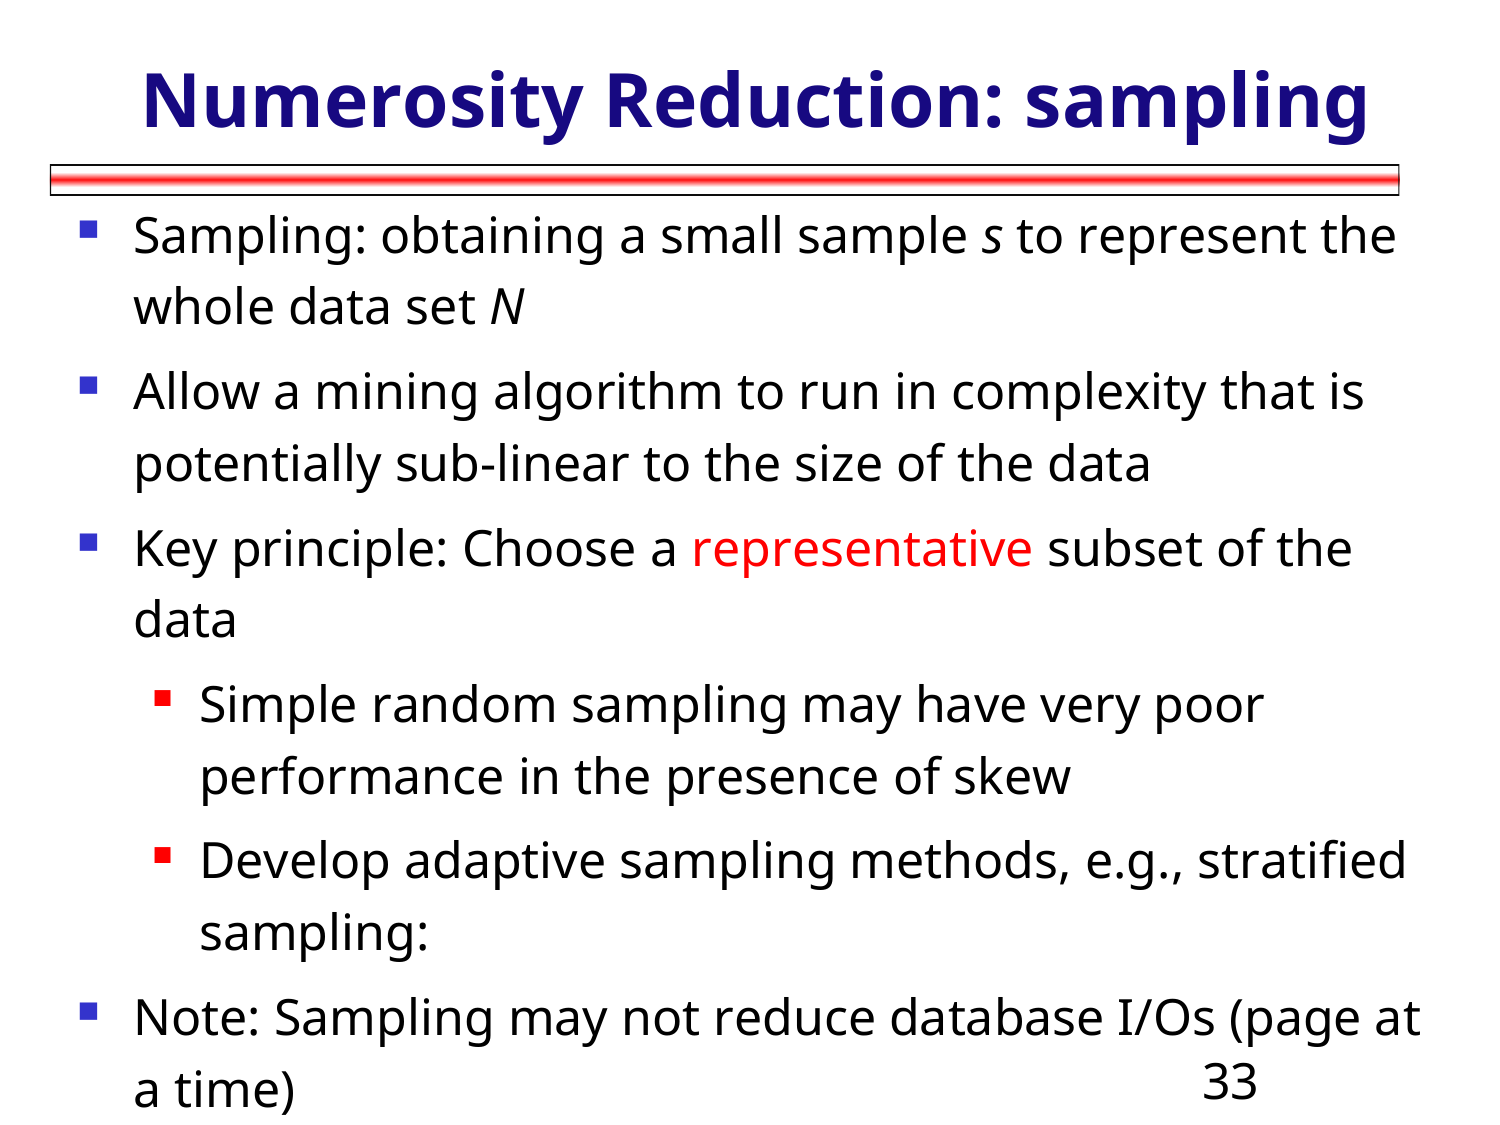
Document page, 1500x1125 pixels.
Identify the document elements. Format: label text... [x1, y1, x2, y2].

title Numerosity Reduction: sampling [0, 24, 1500, 150]
text_box <number> [1187, 1062, 1500, 1125]
list Sampling: obtaining a small sample s to represent the whole data set N Allow a mining algorithm to run in complexity that is potentially sub-linear to the size of the data Key principle: Choose a representative subset of the data Simple random sampling may have very poor performance in the presence of skew Develop adaptive sampling methods, e.g., stratified sampling: Note: Sampling may not reduce database I/Os (page at a time) [62, 183, 1450, 1113]
